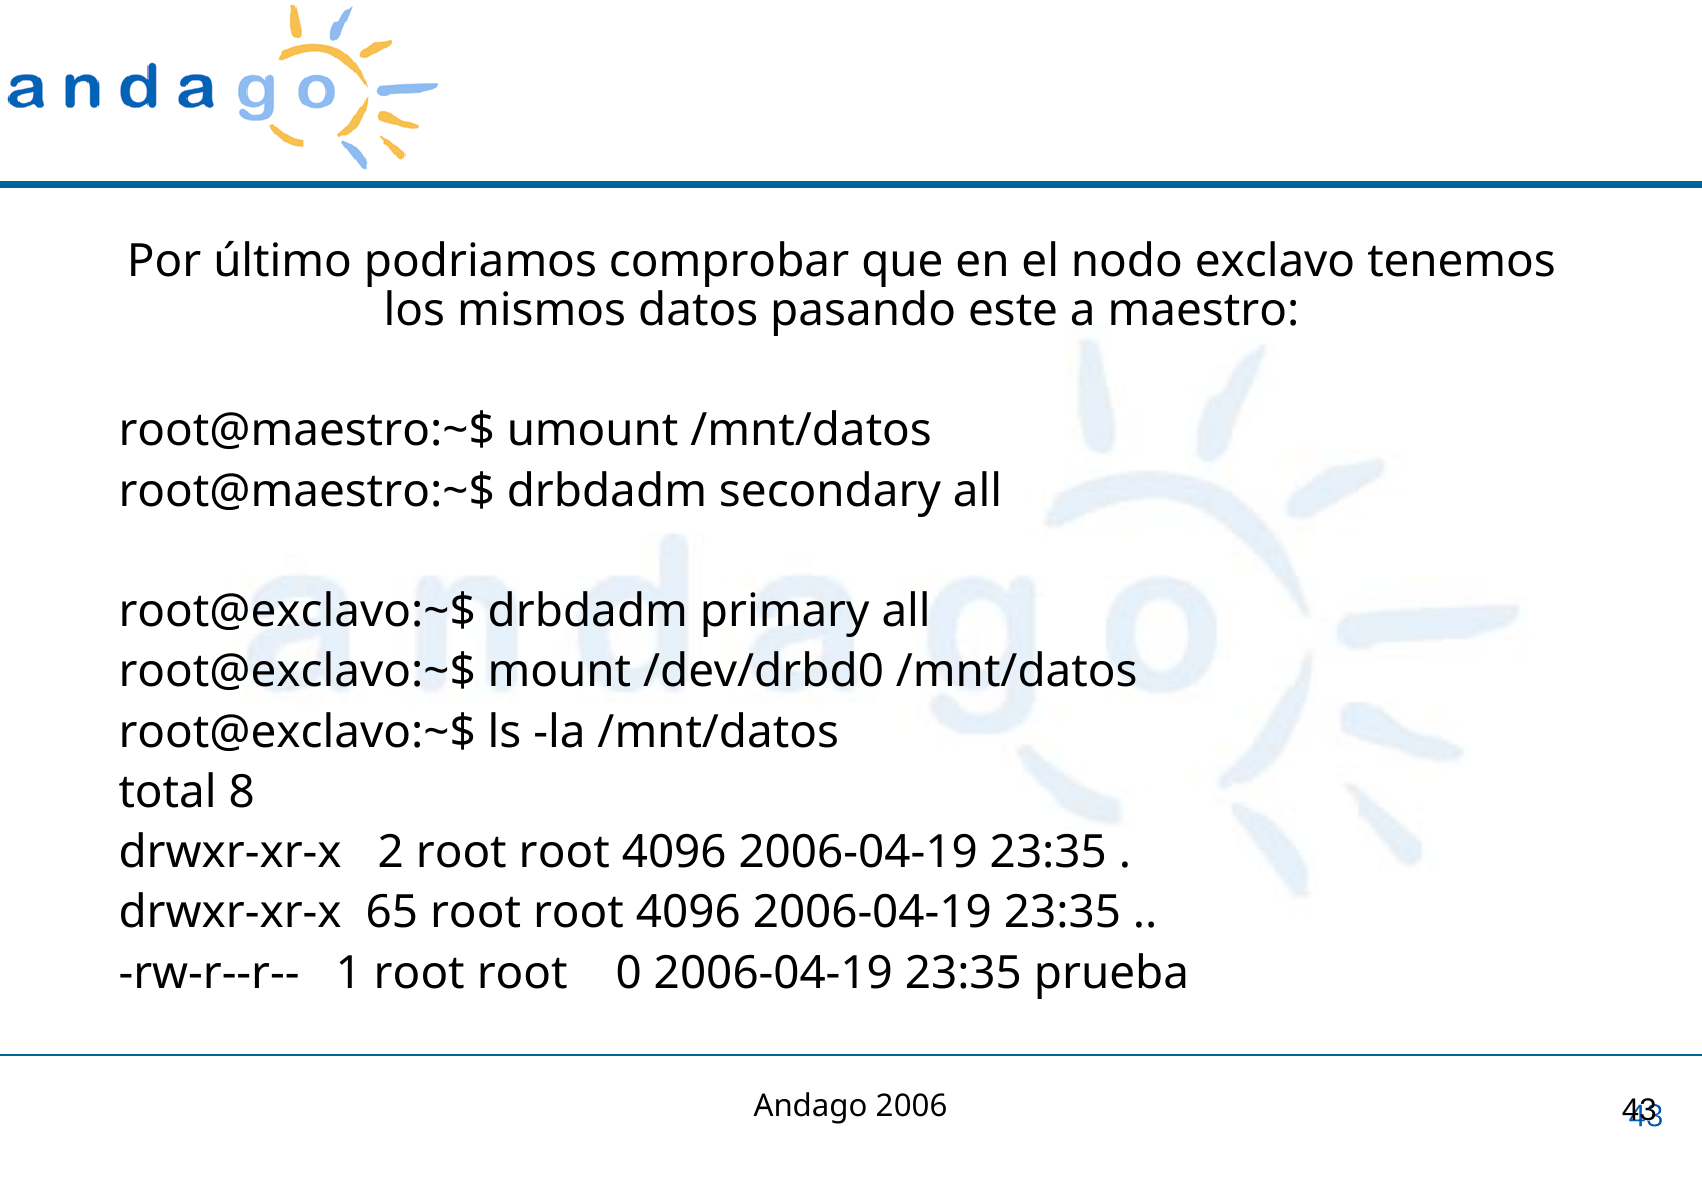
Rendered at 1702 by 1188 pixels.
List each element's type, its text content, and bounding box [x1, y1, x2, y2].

subtitle Por último podriamos comprobar que en el nodo exclavo tenemos los mismos datos pasando este a maestro: root@maestro:~$ umount /mnt/datos root@maestro:~$ drbdadm secondary all root@exclavo:~$ drbdadm primary all root@exclavo:~$ mount /dev/drbd0 /mnt/datos root@exclavo:~$ ls -la /mnt/datos total 8 drwxr-xr-x 2 root root 4096 2006-04-19 23:35 . drwxr-xr-x 65 root root 4096 2006-04-19 23:35 .. -rw-r--r-- 1 root root 0 2006-04-19 23:35 prueba [118, 261, 1566, 974]
picture [0, 0, 445, 175]
